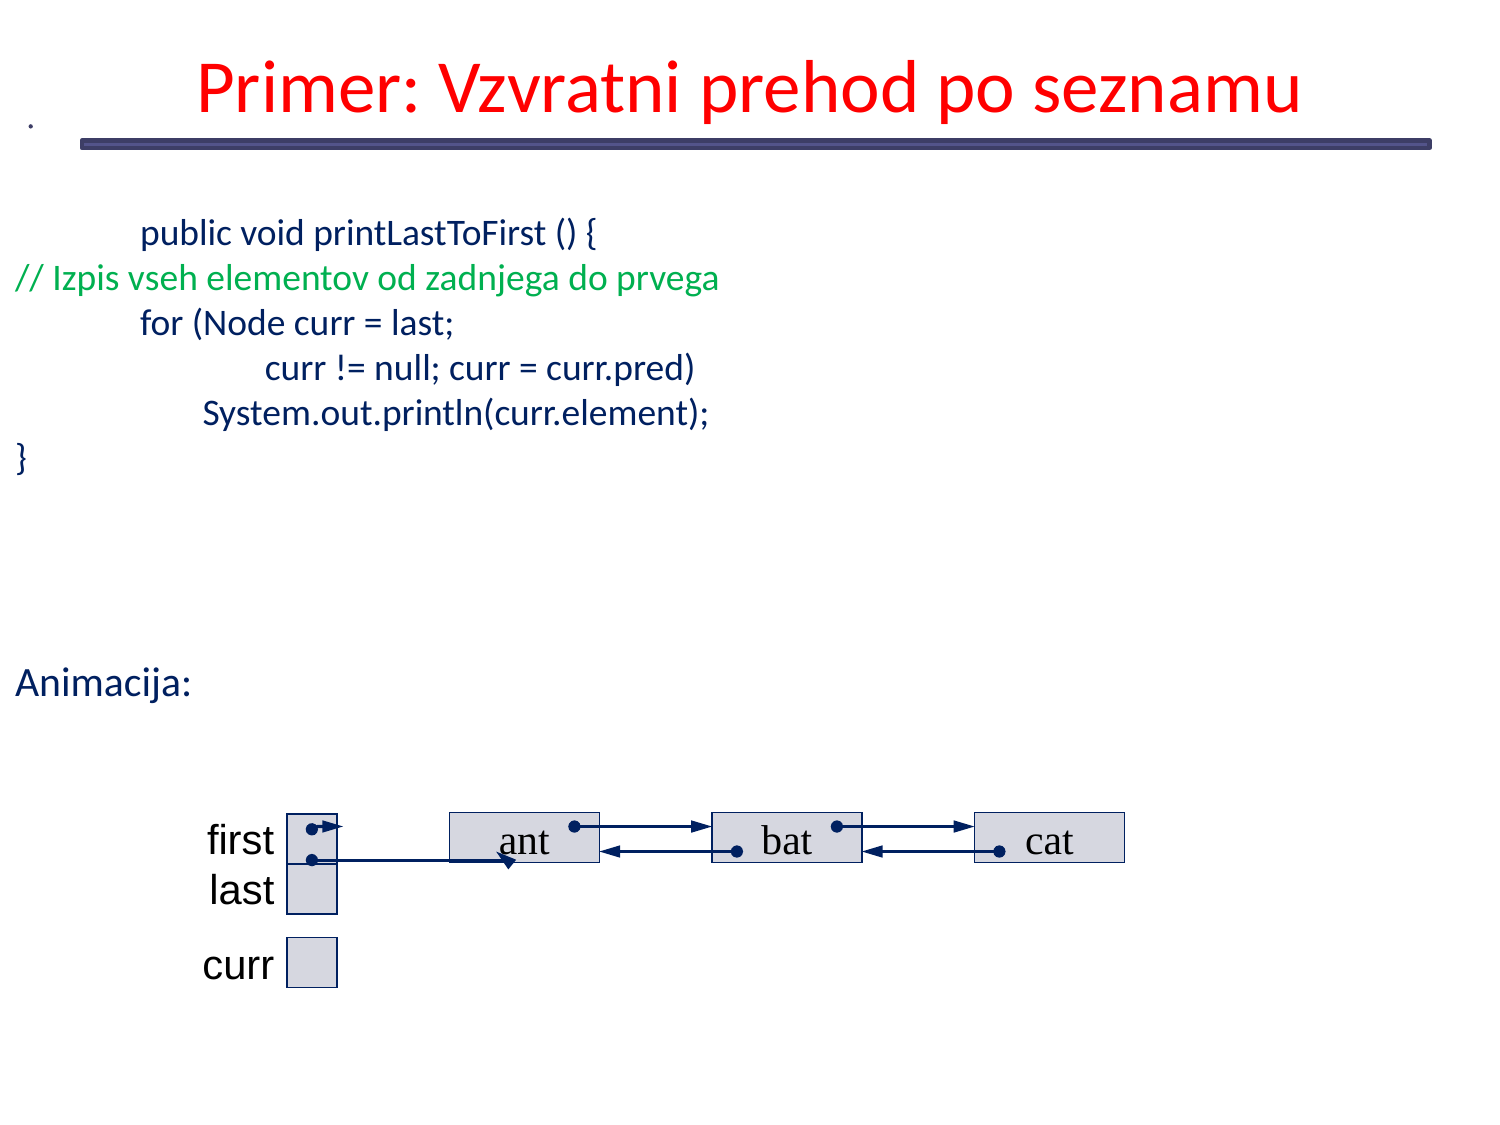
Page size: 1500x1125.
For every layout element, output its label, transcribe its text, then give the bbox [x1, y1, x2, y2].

text_box last [136, 862, 275, 913]
list public void printLastToFirst () { // Izpis vseh elementov od zadnjega do prvega for (Node curr = last; curr != null; curr = curr.pred) System.out.println(curr.element); } Animacija: [0, 200, 1275, 725]
text_box curr [136, 937, 275, 988]
text_box ant [449, 812, 600, 863]
text_box [124, 787, 1200, 1013]
title Primer: Vzvratni prehod po seznamu [75, 23, 1425, 141]
text_box first [136, 812, 275, 862]
text_box cat [974, 812, 1125, 863]
text_box bat [711, 812, 862, 863]
